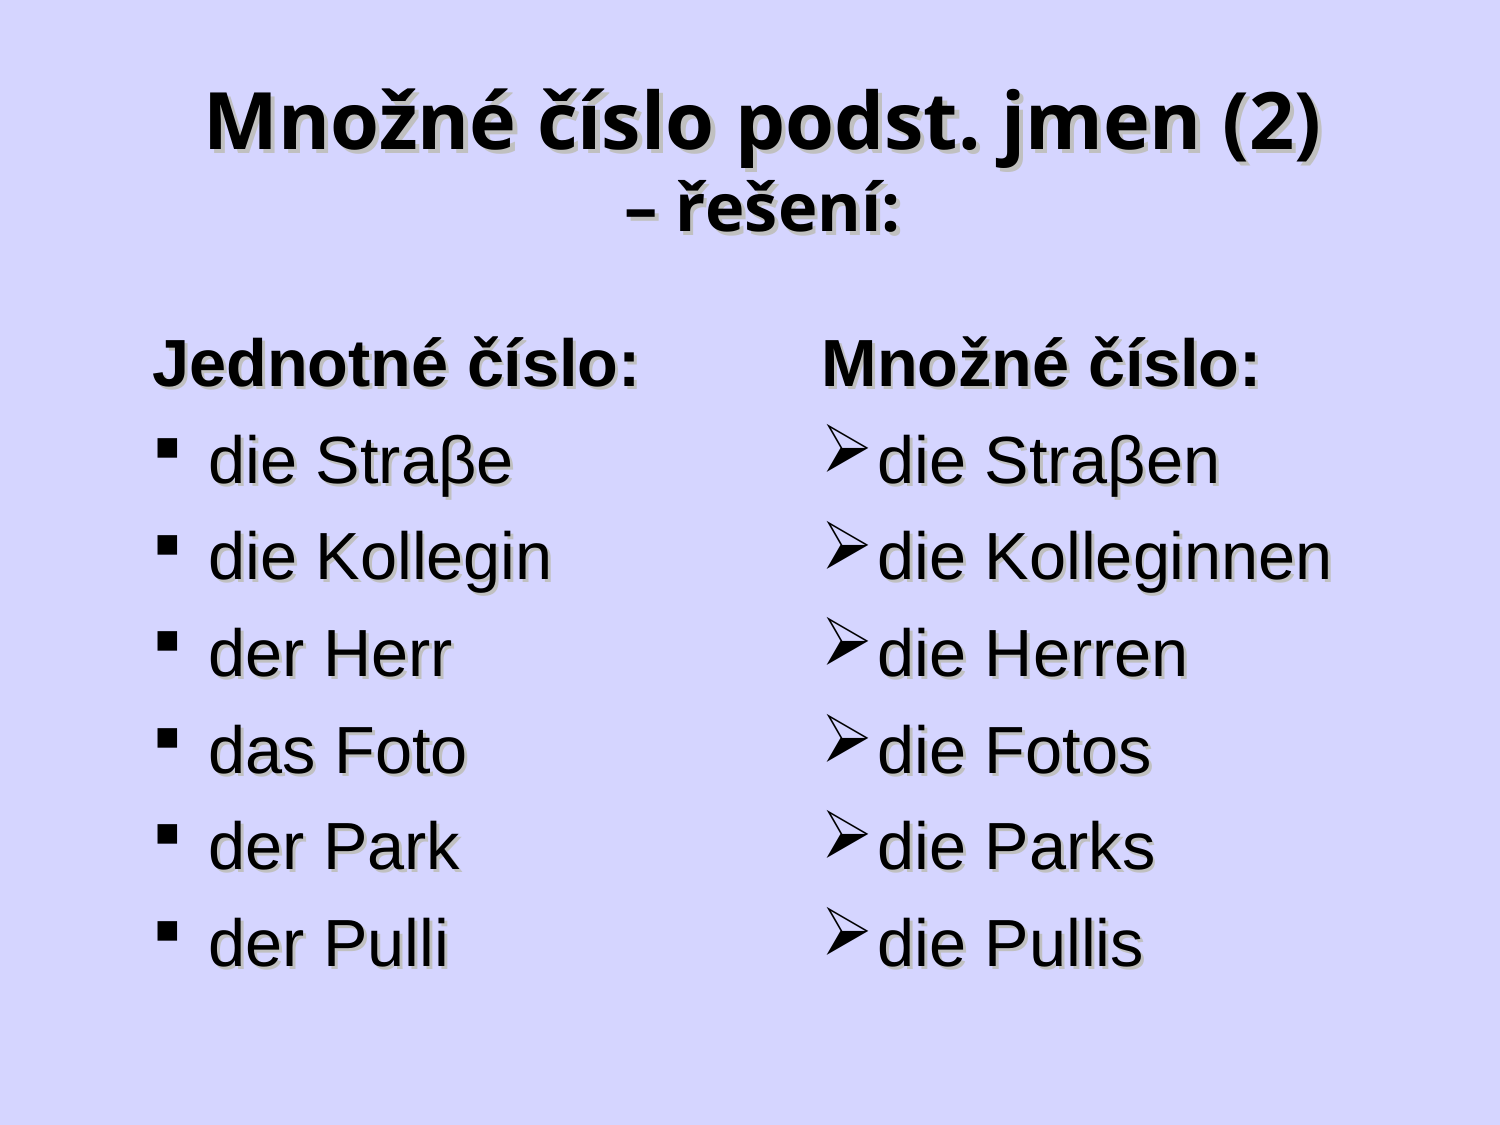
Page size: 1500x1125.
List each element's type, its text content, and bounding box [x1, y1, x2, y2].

list Množné číslo: die Straβen die Kolleginnen die Herren die Fotos die Parks die Pullis [806, 312, 1452, 1000]
list Jednotné číslo: die Straβe die Kollegin der Herr das Foto der Park der Pulli [137, 312, 782, 1000]
title Množné číslo podst. jmen (2) – řešení: [75, 40, 1451, 276]
